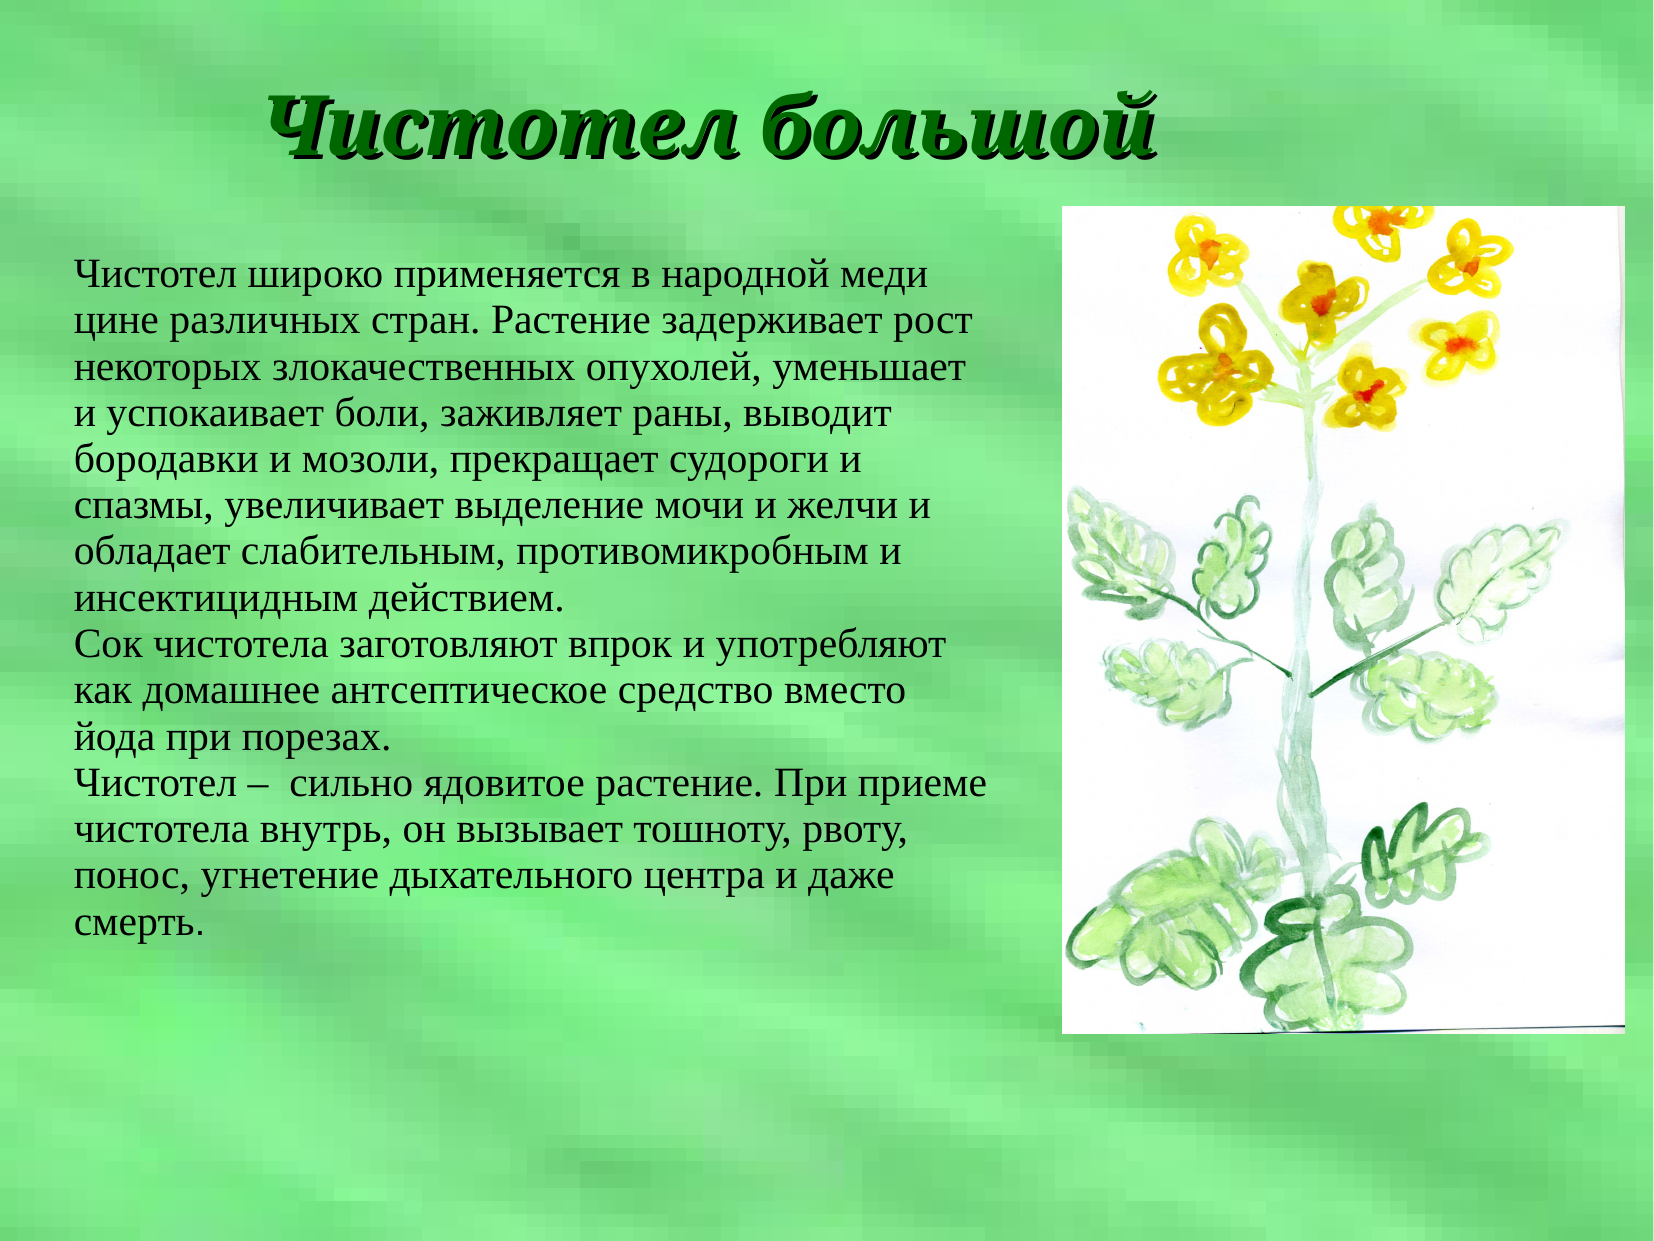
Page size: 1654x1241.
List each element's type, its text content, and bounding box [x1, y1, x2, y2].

text_box Чистотел широко применяется в народной меди­цине различных стран. Растение задерживает рост некоторых злокачественных опухолей, уменьшает и успокаивает боли, заживляет раны, выводит бородавки и мозоли, прекращает судороги и спазмы, увеличивает выделение мочи и желчи и обладает слабительным, противомикробным и инсектицидным действием. Сок чистотела заготовляют впрок и употребляют как домашнее антсептическое средство вместо йода при порезах. Чистотел – сильно ядовитое растение. При приеме чистотела внутрь, он вызывает тошноту, рвоту, понос, угнетение дыхательного центра и даже смерть. [59, 242, 1010, 963]
text_box Чистотел большой [118, 59, 1300, 169]
picture [0, 0, 1654, 1241]
